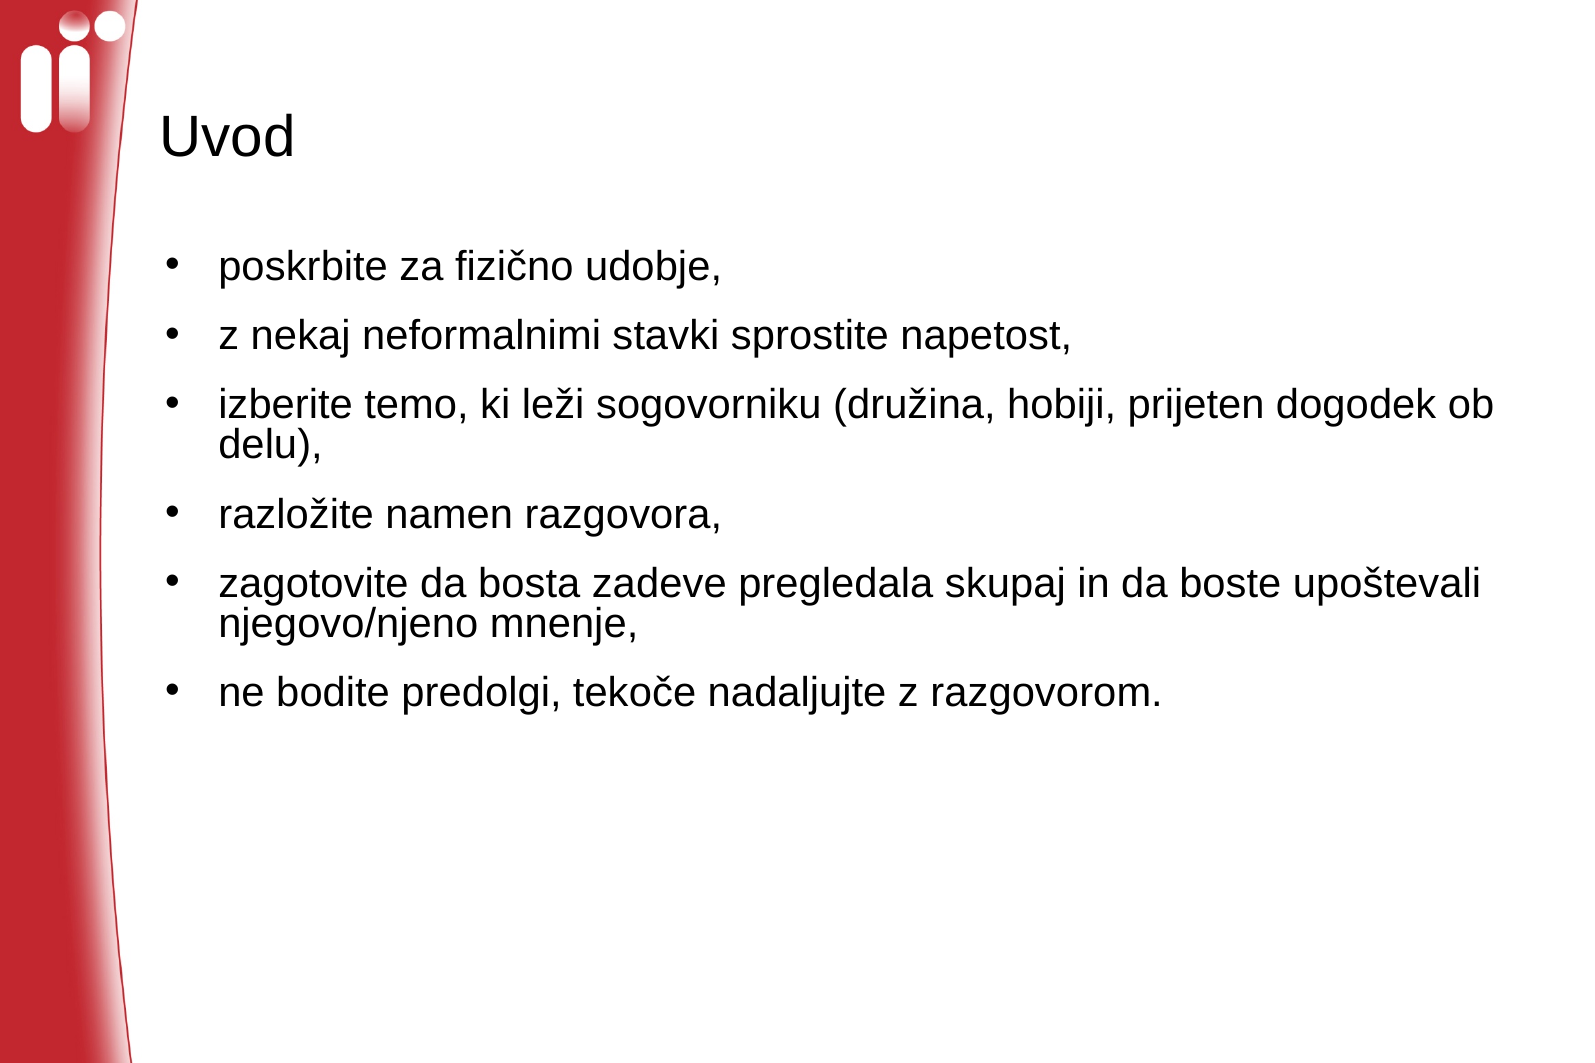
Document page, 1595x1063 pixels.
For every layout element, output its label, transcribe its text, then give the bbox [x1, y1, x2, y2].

title Uvod [159, 22, 1515, 248]
picture [0, 0, 1414, 1063]
list poskrbite za fizično udobje, z nekaj neformalnimi stavki sprostite napetost, izberite temo, ki leži sogovorniku (družina, hobiji, prijeten dogodek ob delu), razložite namen razgovora, zagotovite da bosta zadeve pregledala skupaj in da boste upoštevali njegovo/njeno mnenje, ne bodite predolgi, tekoče nadaljujte z razgovorom. [147, 248, 1515, 1063]
